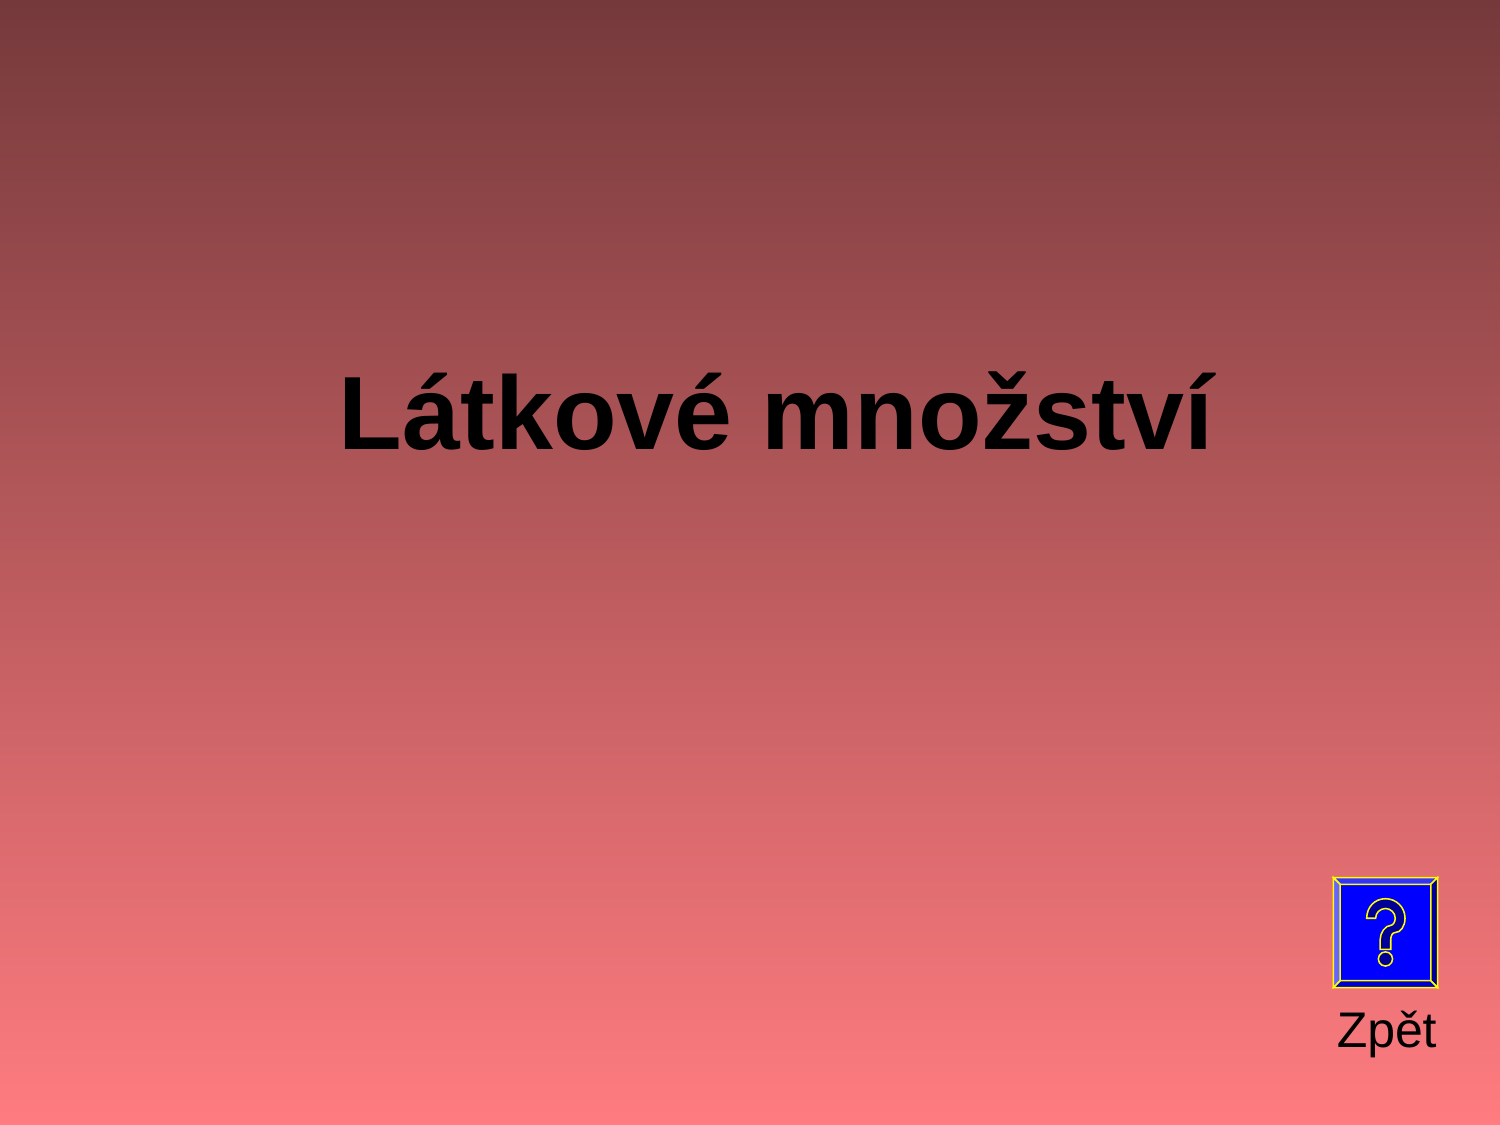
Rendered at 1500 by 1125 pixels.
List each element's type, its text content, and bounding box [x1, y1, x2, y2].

text_box [1334, 877, 1438, 988]
text_box Látkové množství [141, 337, 1412, 479]
text_box Zpět [1274, 990, 1500, 1066]
